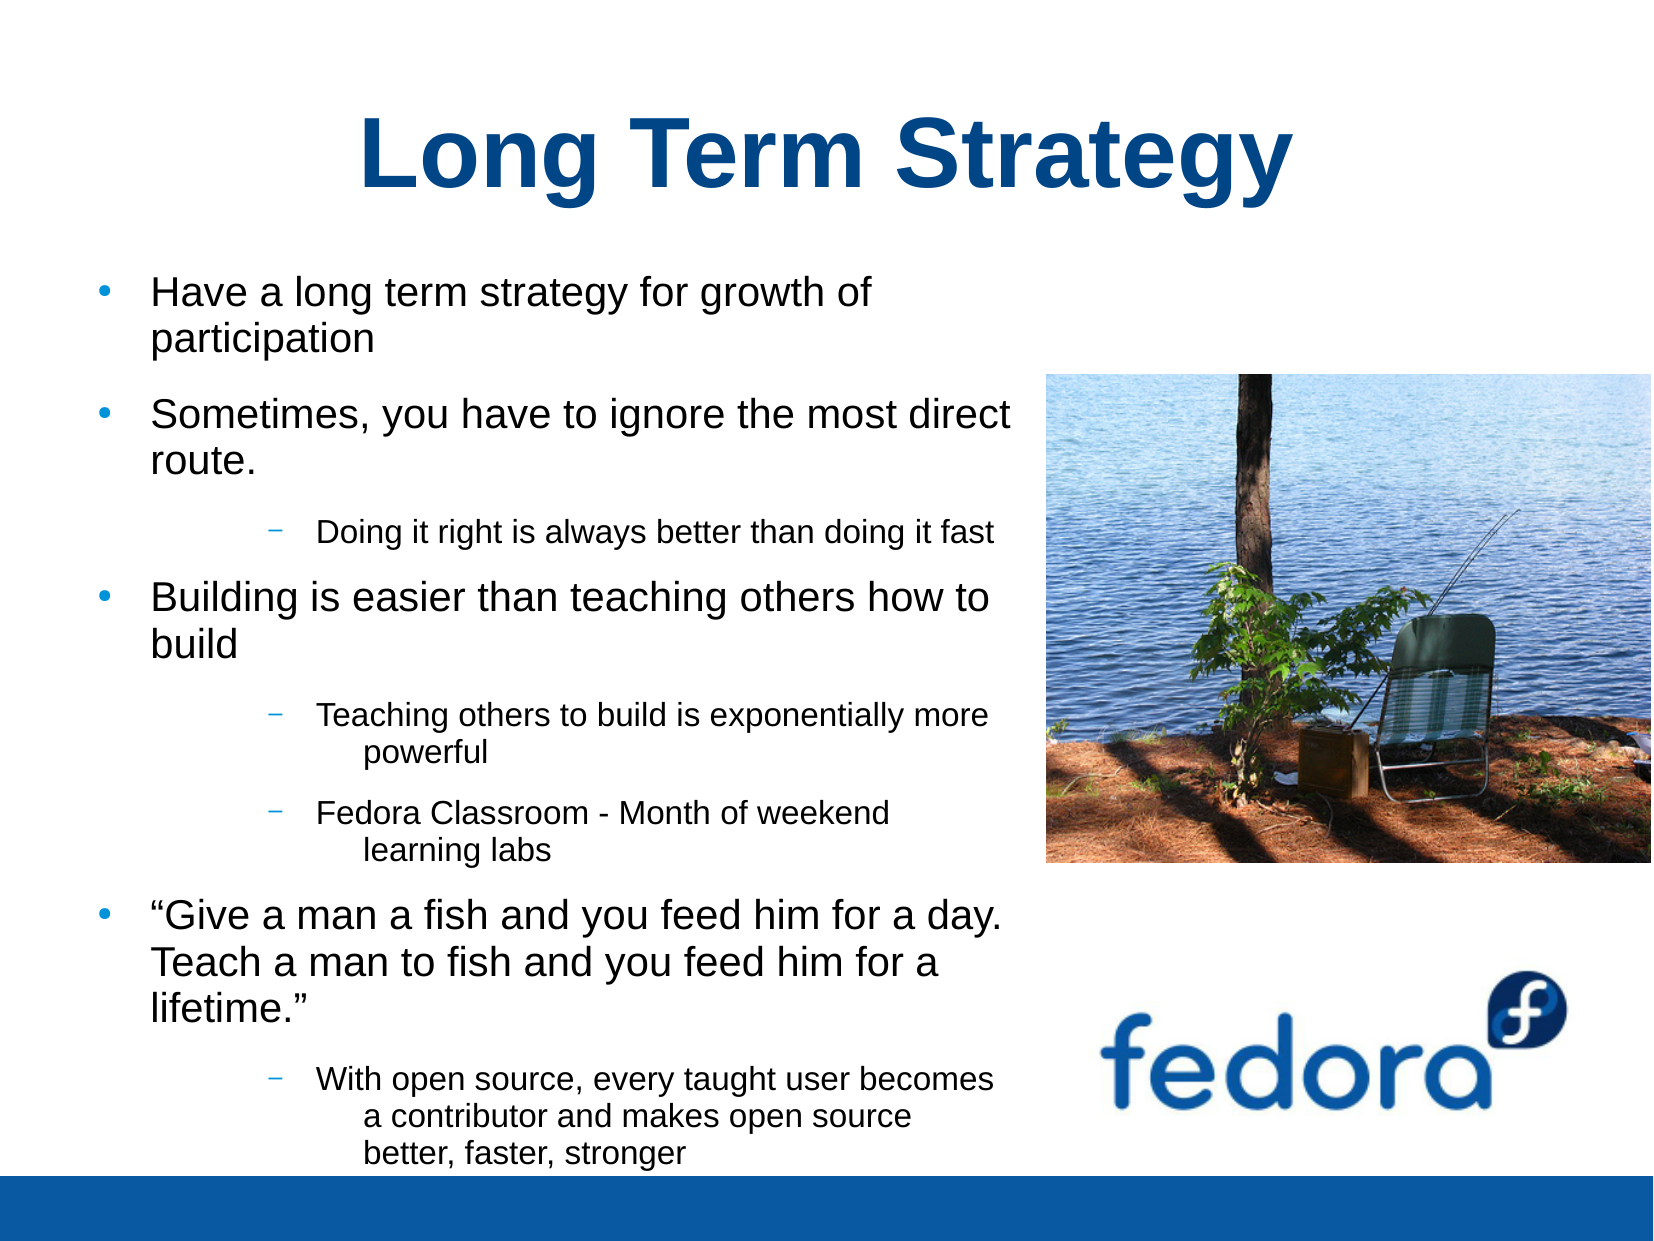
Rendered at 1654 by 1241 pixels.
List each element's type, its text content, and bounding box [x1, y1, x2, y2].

title Long Term Strategy [82, 49, 1571, 257]
picture [0, 0, 1654, 1241]
list Have a long term strategy for growth of participation Sometimes, you have to ignore the most direct route. Doing it right is always better than doing it fast Building is easier than teaching others how to build Teaching others to build is exponentially more powerful Fedora Classroom - Month of weekend learning labs “Give a man a fish and you feed him for a day. Teach a man to fish and you feed him for a lifetime.” With open source, every taught user becomes a contributor and makes open source better, faster, stronger [79, 268, 1013, 1241]
